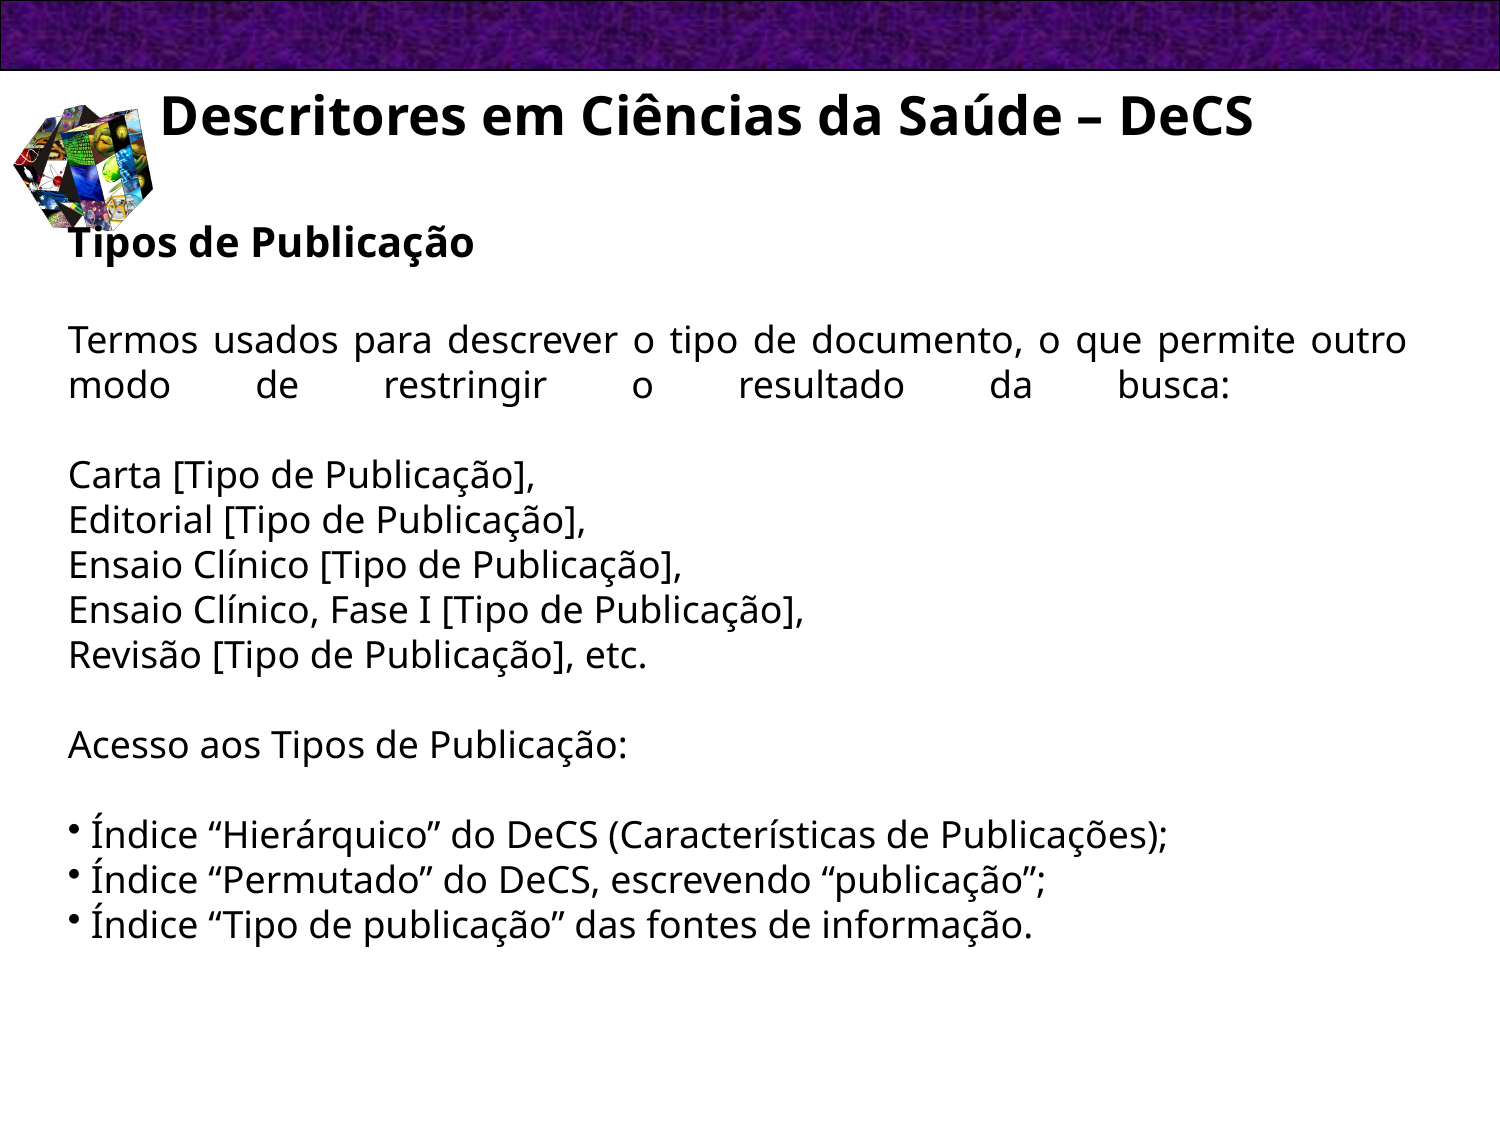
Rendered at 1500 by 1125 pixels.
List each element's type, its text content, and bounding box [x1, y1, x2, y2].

text_box Tipos de Publicação Termos usados para descrever o tipo de documento, o que permite outro modo de restringir o resultado da busca: Carta [Tipo de Publicação], Editorial [Tipo de Publicação], Ensaio Clínico [Tipo de Publicação], Ensaio Clínico, Fase I [Tipo de Publicação], Revisão [Tipo de Publicação], etc. Acesso aos Tipos de Publicação: Índice “Hierárquico” do DeCS (Características de Publicações); Índice “Permutado” do DeCS, escrevendo “publicação”; Índice “Tipo de publicação” das fontes de informação. [53, 208, 1424, 954]
text_box Descritores em Ciências da Saúde – DeCS [145, 74, 1480, 154]
picture [1, 1, 1499, 69]
